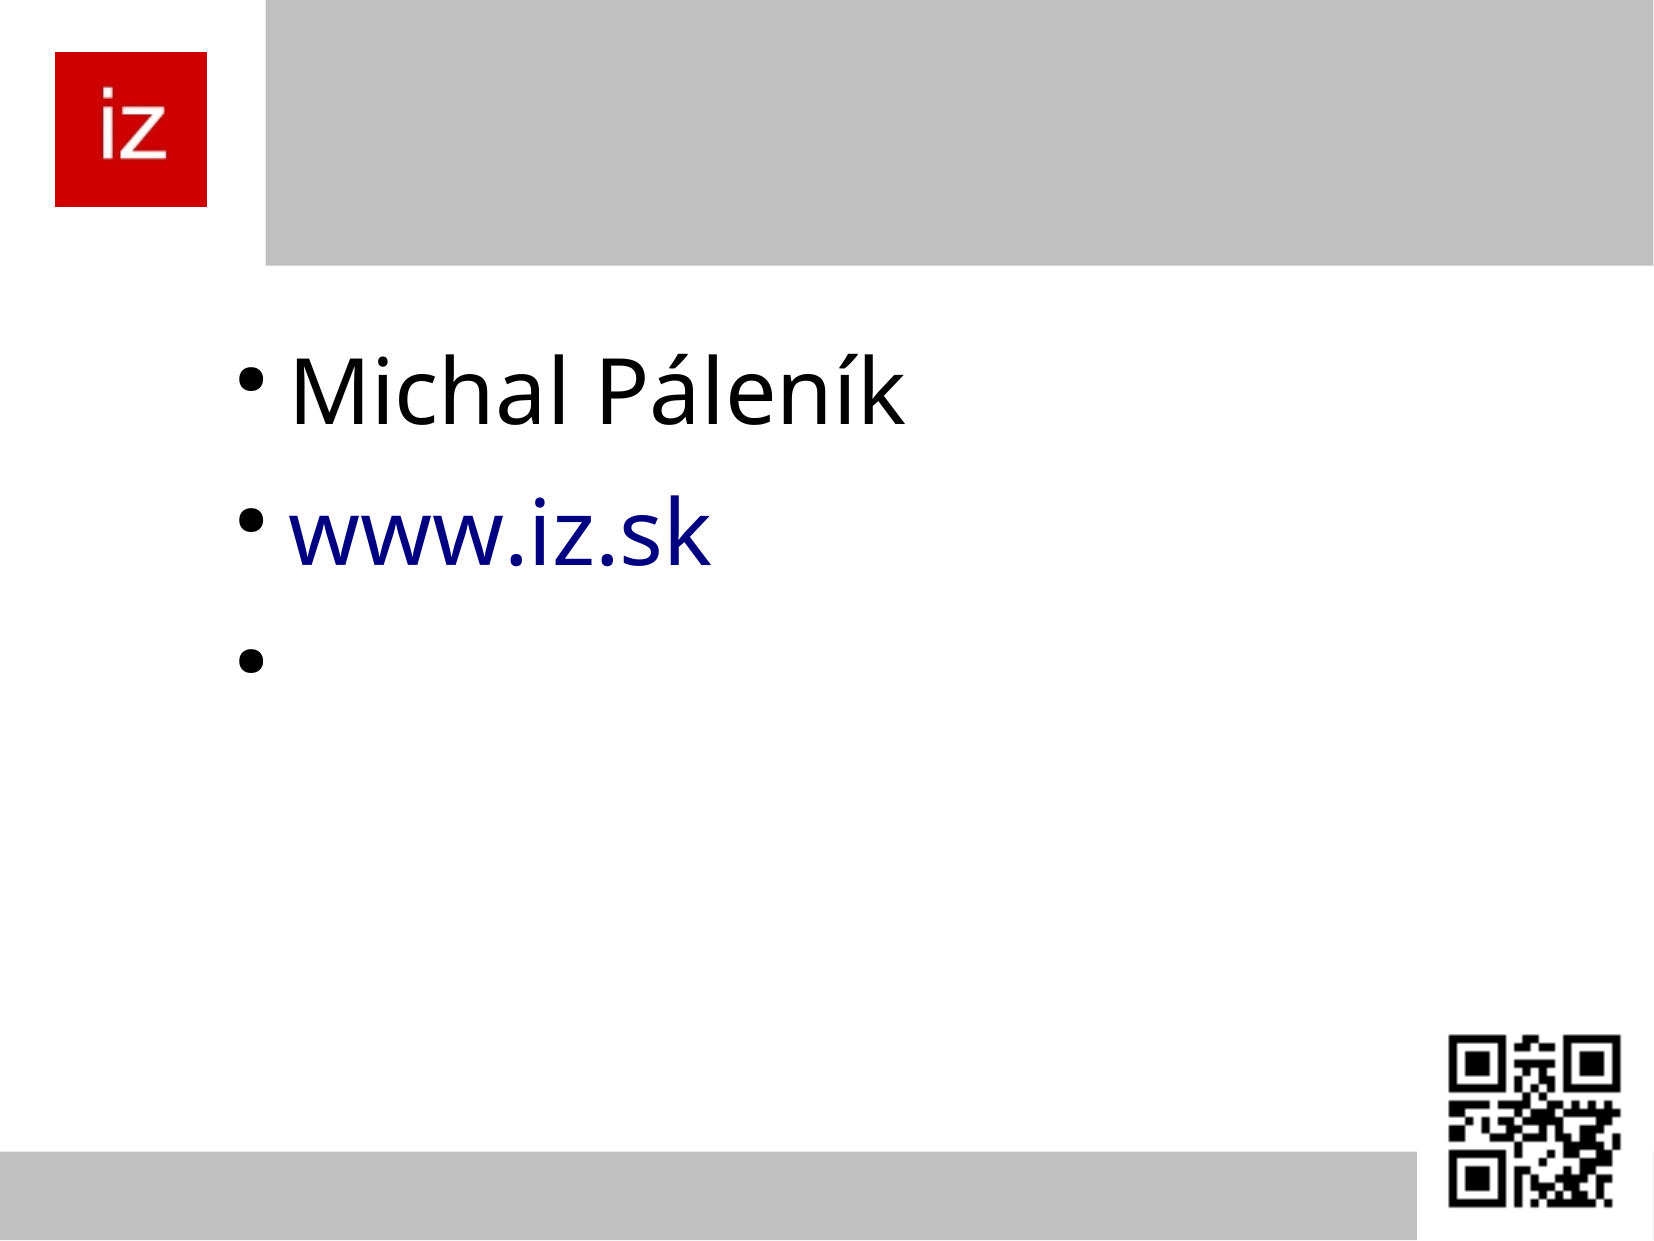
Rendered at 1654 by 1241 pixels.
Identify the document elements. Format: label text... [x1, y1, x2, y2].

picture [55, 52, 207, 207]
list Michal Páleník www.iz.sk [121, 344, 1533, 1126]
picture [1417, 1003, 1654, 1241]
